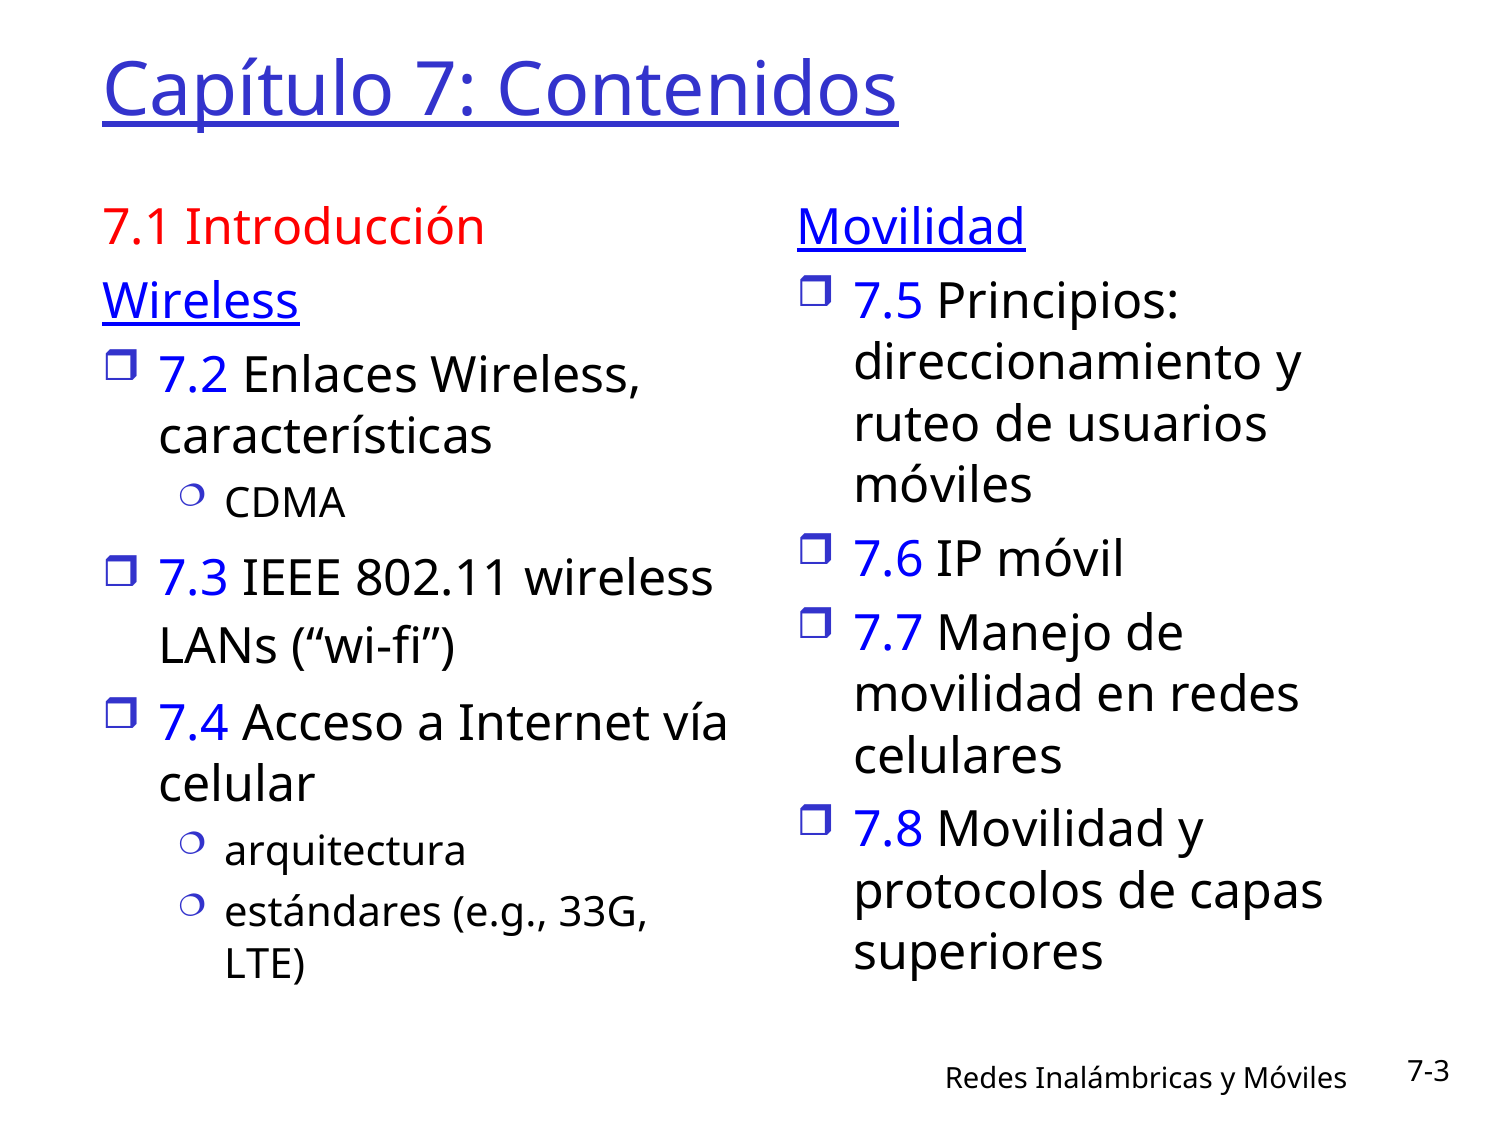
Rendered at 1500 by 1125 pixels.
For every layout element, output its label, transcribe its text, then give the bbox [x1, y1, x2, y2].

list 7.1 Introducción Wireless 7.2 Enlaces Wireless, características CDMA 7.3 IEEE 802.11 wireless LANs (“wi-fi”) 7.4 Acceso a Internet vía celular arquitectura estándares (e.g., 33G, LTE) [87, 187, 751, 1013]
list Movilidad 7.5 Principios: direccionamiento y ruteo de usuarios móviles 7.6 IP móvil 7.7 Manejo de movilidad en redes celulares 7.8 Movilidad y protocolos de capas superiores [782, 187, 1405, 1013]
title Capítulo 7: Contenidos [87, 23, 1363, 150]
